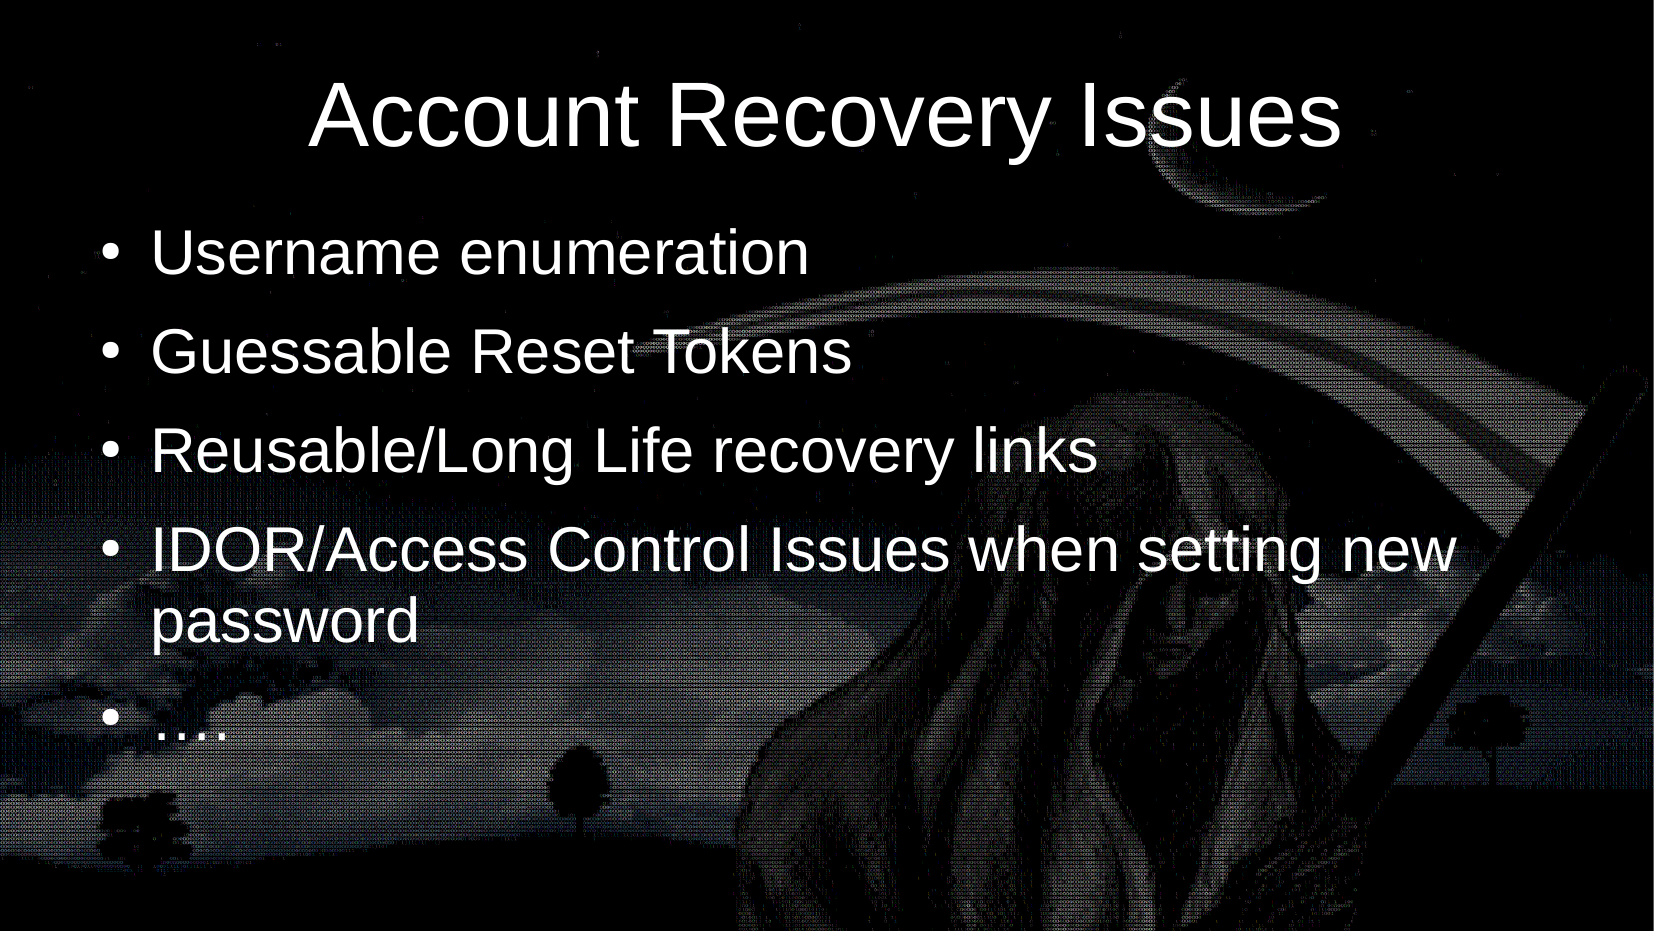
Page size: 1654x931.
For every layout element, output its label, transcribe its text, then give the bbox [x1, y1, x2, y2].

title Account Recovery Issues [82, 37, 1571, 193]
picture [0, 0, 1654, 931]
list Username enumeration Guessable Reset Tokens Reusable/Long Life recovery links IDOR/Access Control Issues when setting new password …. [82, 217, 1571, 758]
